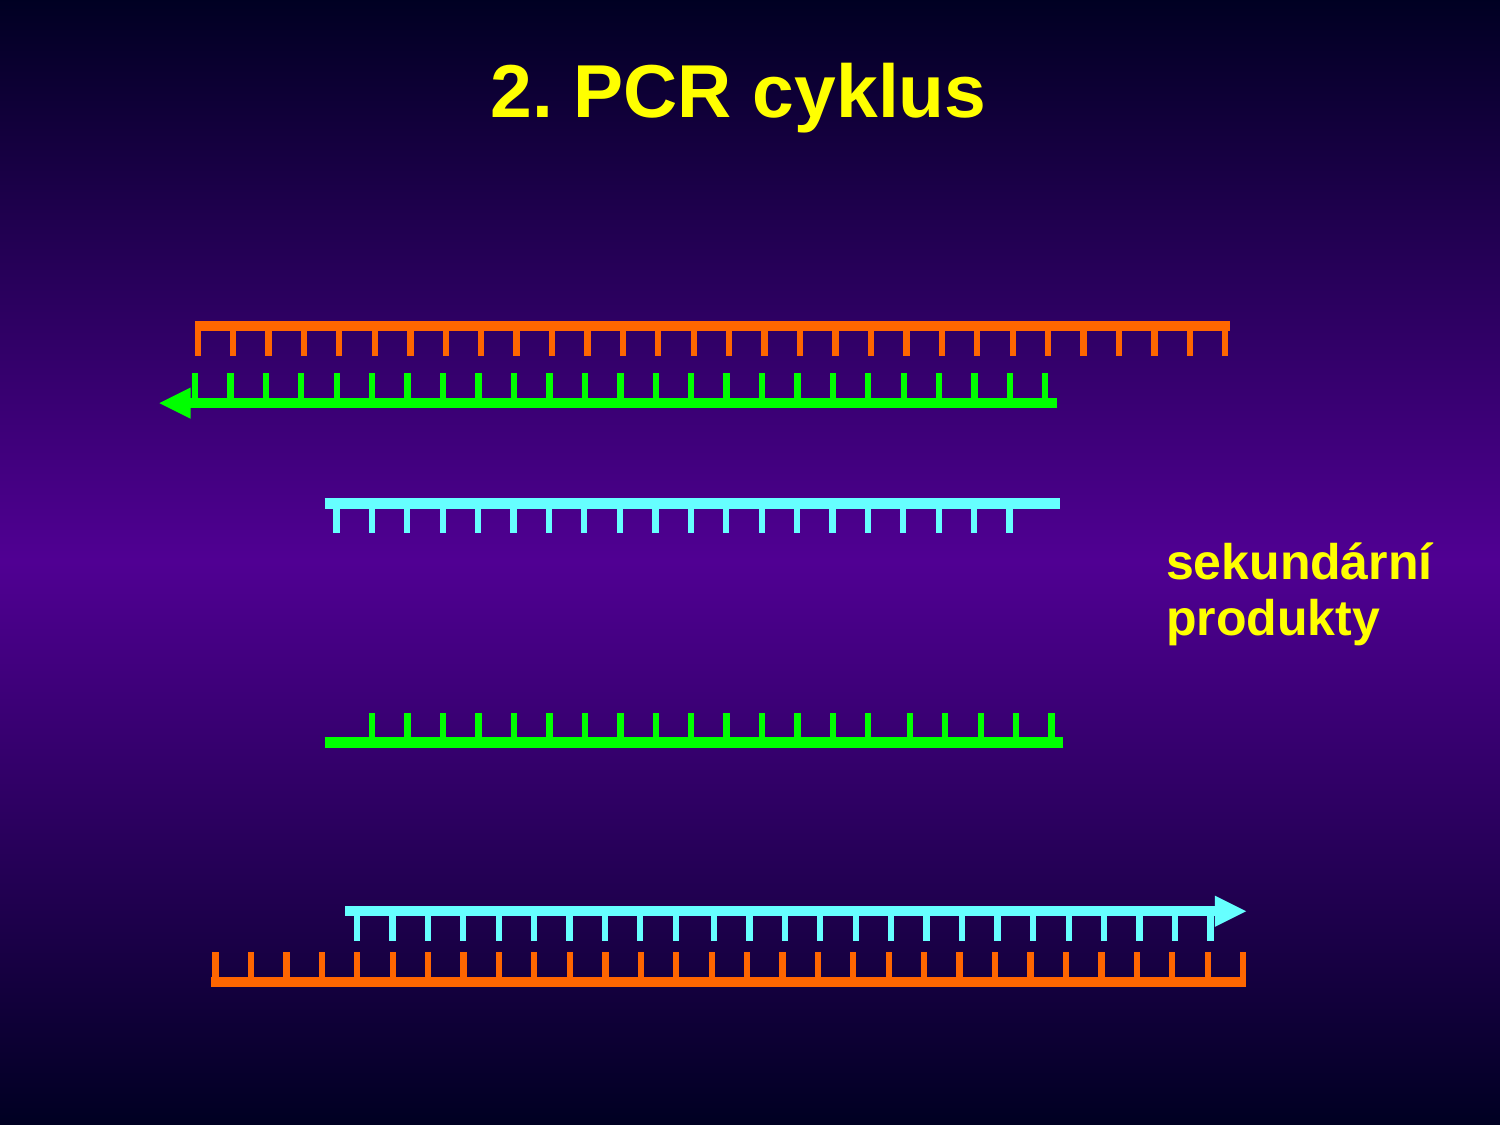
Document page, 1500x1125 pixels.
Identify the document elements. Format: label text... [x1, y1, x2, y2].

text_box sekundární produkty [1151, 527, 1471, 654]
title 2. PCR cyklus [64, 35, 1413, 149]
